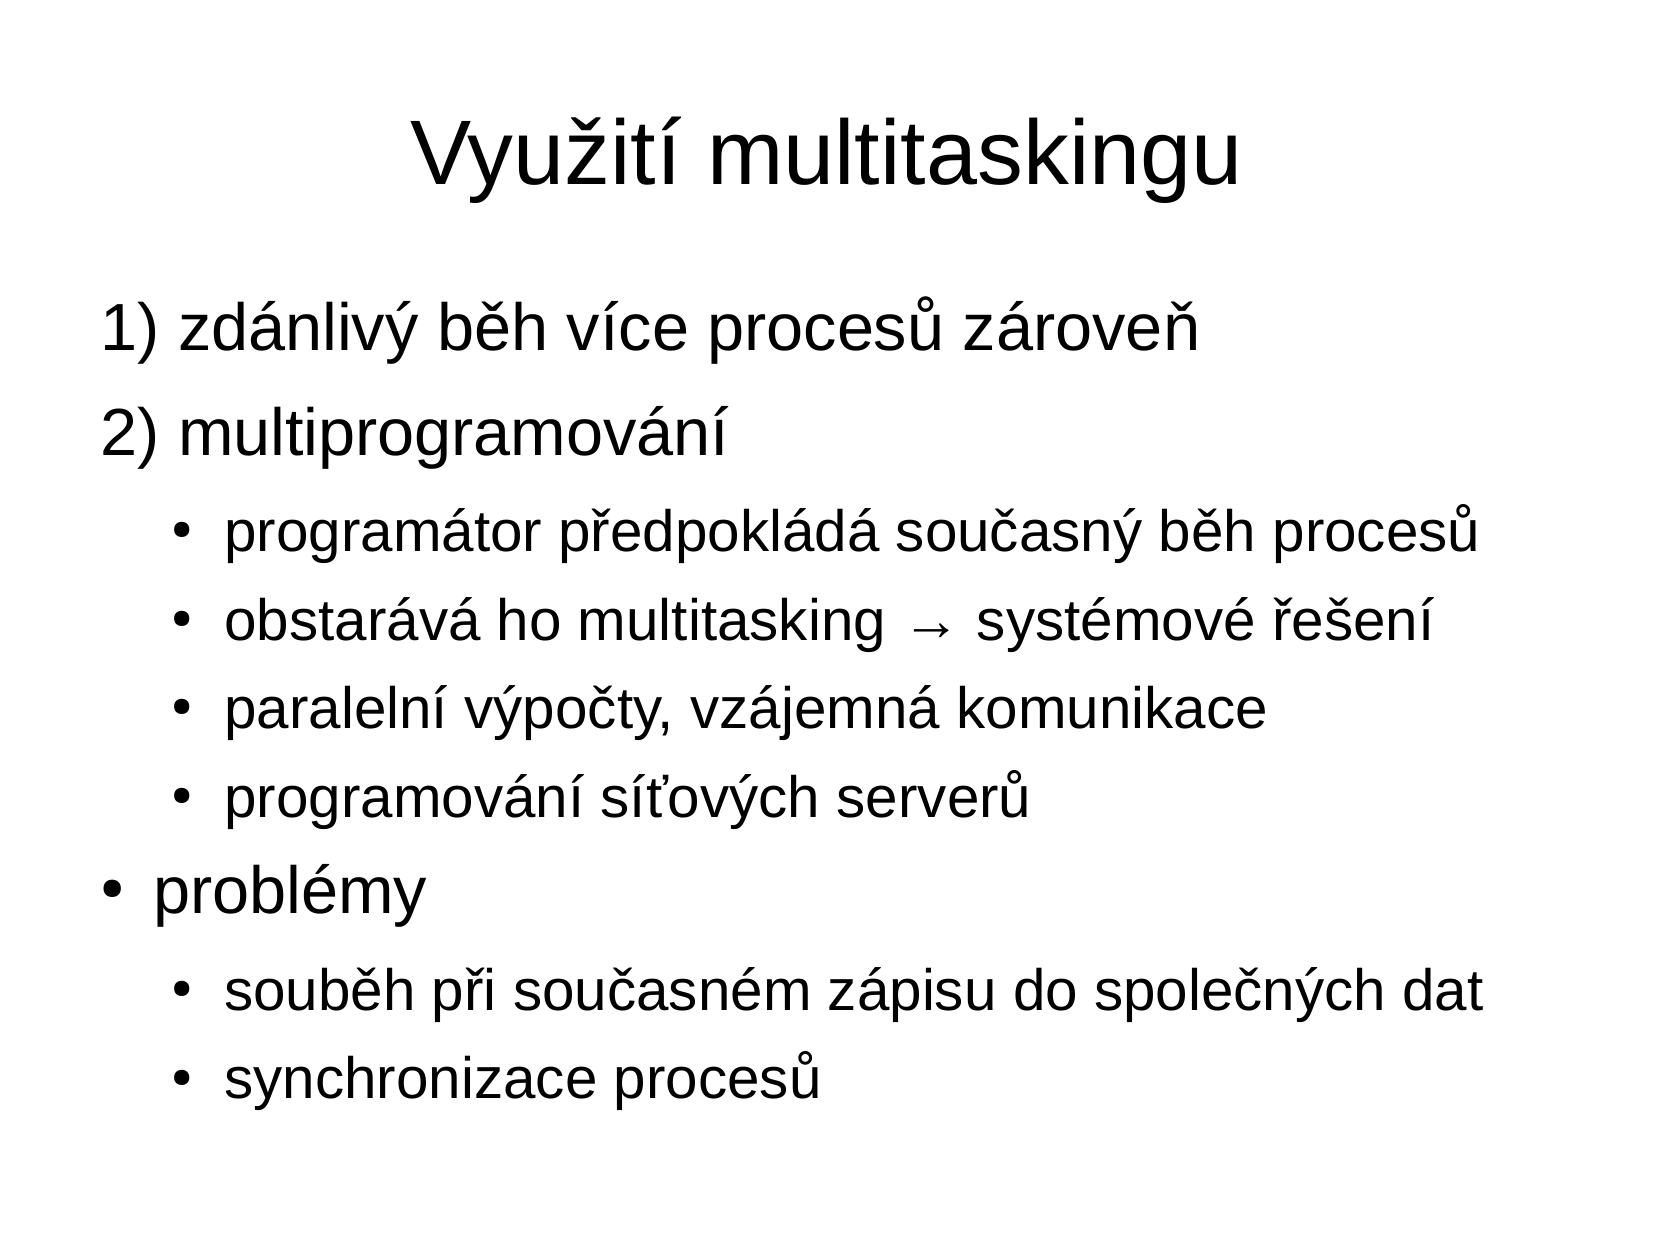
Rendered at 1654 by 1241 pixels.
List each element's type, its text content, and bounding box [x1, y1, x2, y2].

list zdánlivý běh více procesů zároveň multiprogramování programátor předpokládá současný běh procesů obstarává ho multitasking → systémové řešení paralelní výpočty, vzájemná komunikace programování síťových serverů problémy souběh při současném zápisu do společných dat synchronizace procesů [82, 290, 1571, 1112]
title Využití multitaskingu [82, 56, 1571, 250]
